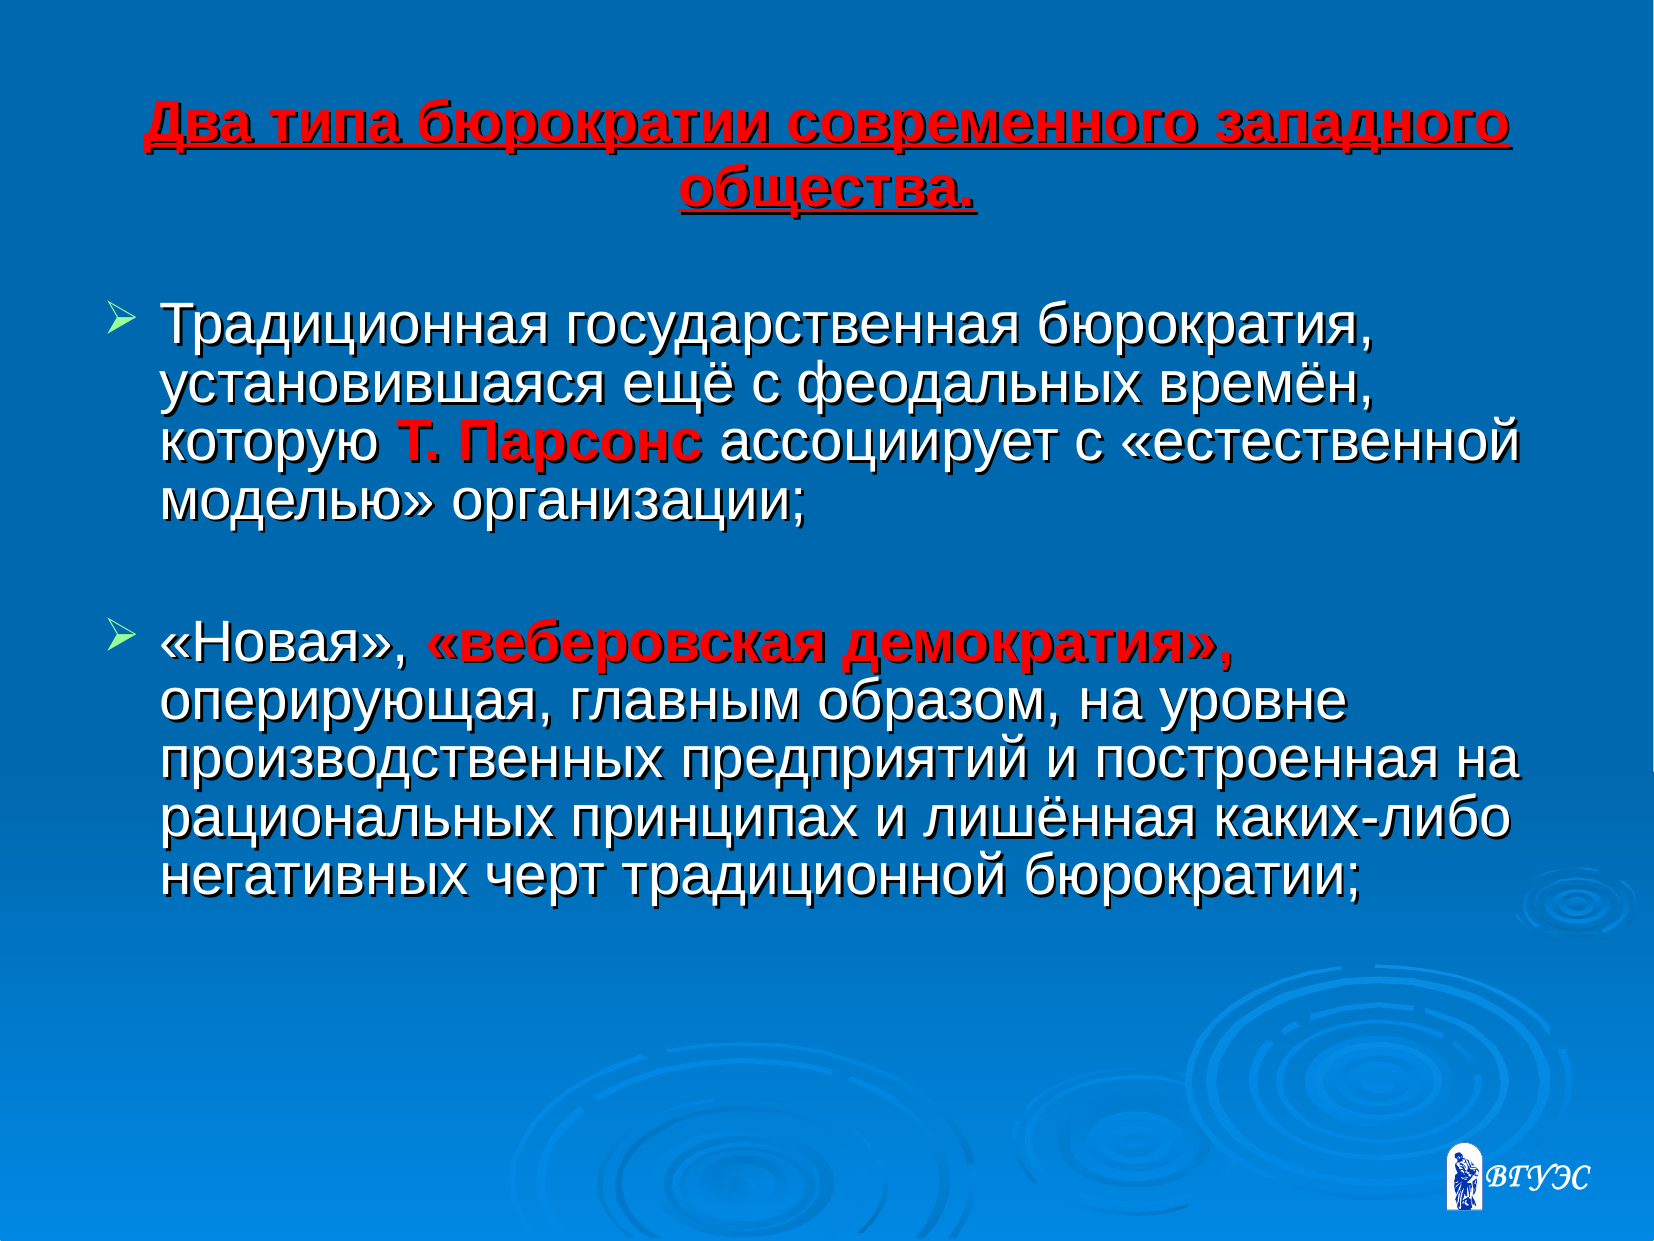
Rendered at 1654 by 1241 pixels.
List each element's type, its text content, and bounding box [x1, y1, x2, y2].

list Традиционная государственная бюрократия, установившаяся ещё с феодальных времён, которую Т. Парсонс ассоциирует с «естественной моделью» организации; «Новая», «веберовская демократия», оперирующая, главным образом, на уровне производственных предприятий и построенная на рациональных принципах и лишённая каких-либо негативных черт традиционной бюрократии; [88, 289, 1571, 1211]
title Два типа бюрократии современного западного общества. [82, 50, 1571, 257]
picture [1446, 1142, 1592, 1211]
